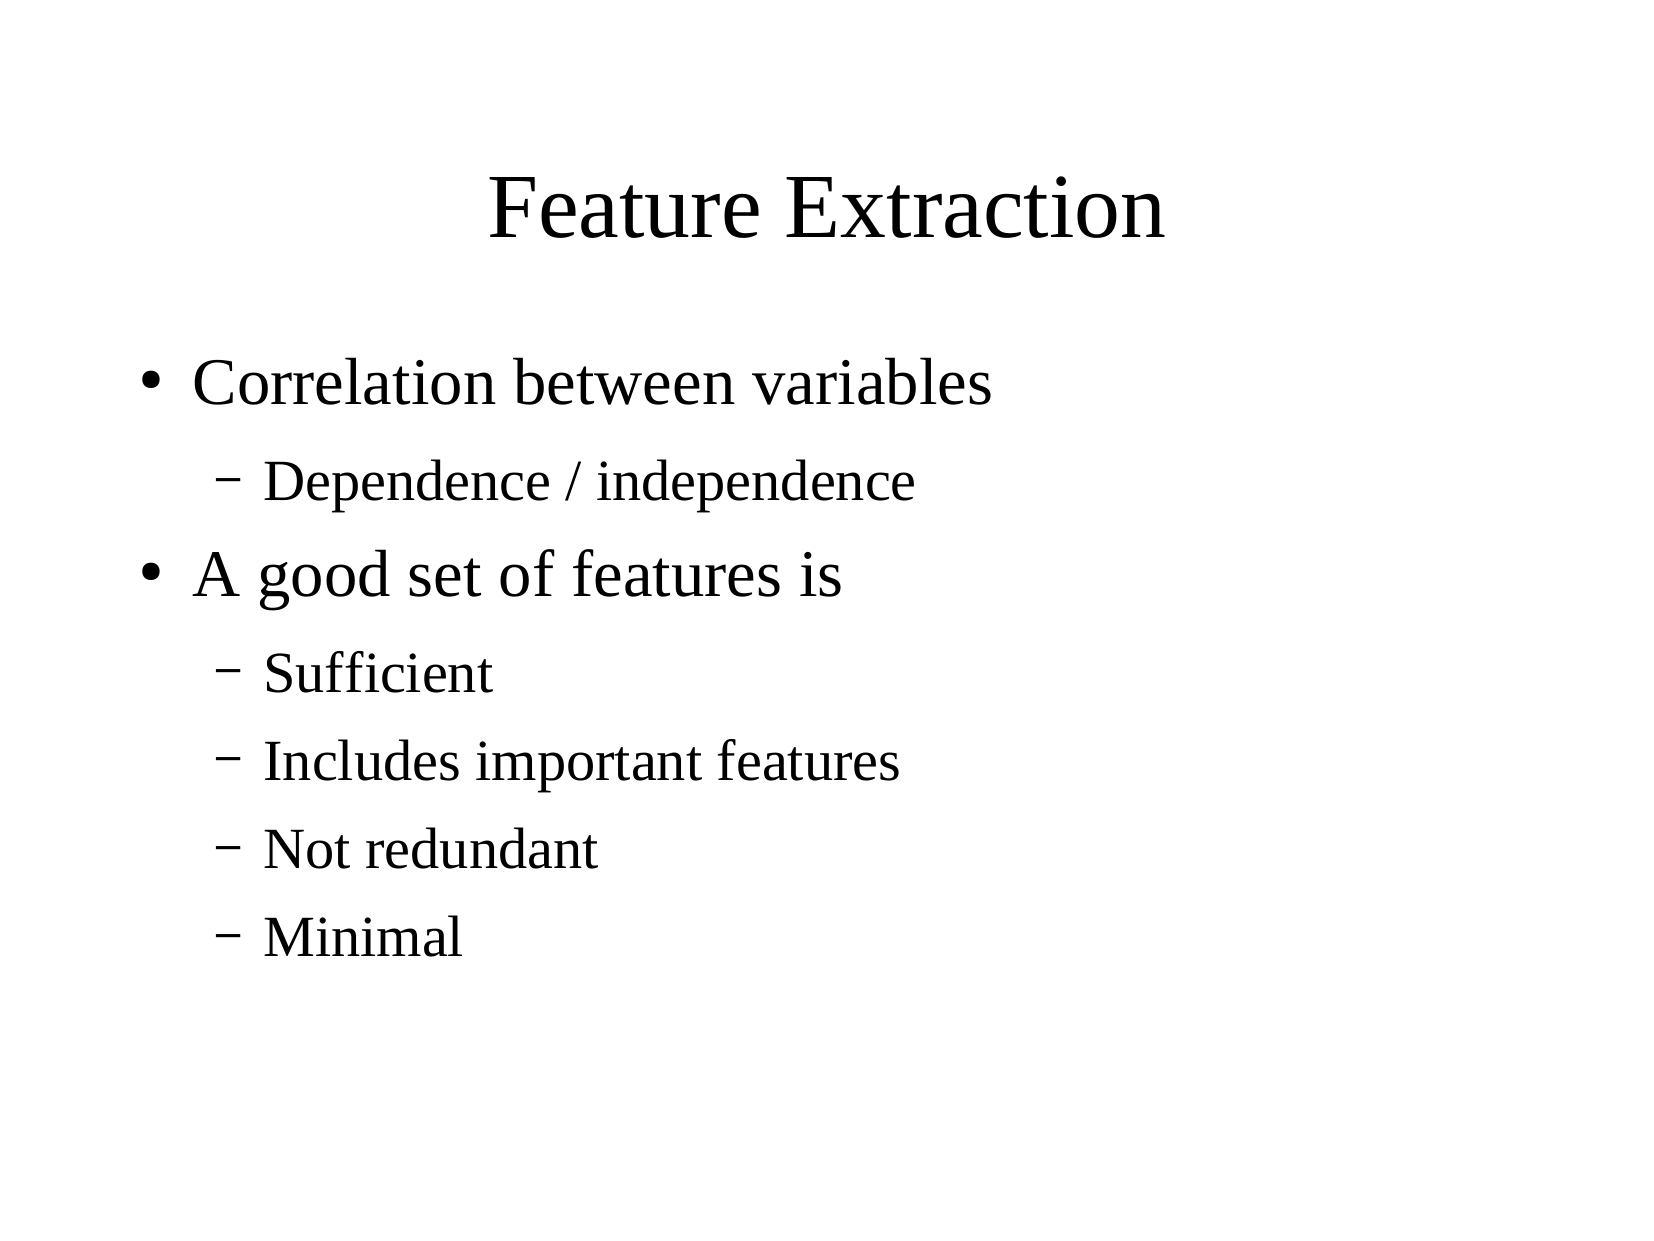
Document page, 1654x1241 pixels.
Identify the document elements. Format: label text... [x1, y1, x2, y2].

title Feature Extraction [121, 102, 1534, 311]
list Correlation between variables Dependence / independence A good set of features is Sufficient Includes important features Not redundant Minimal [121, 344, 1534, 1127]
